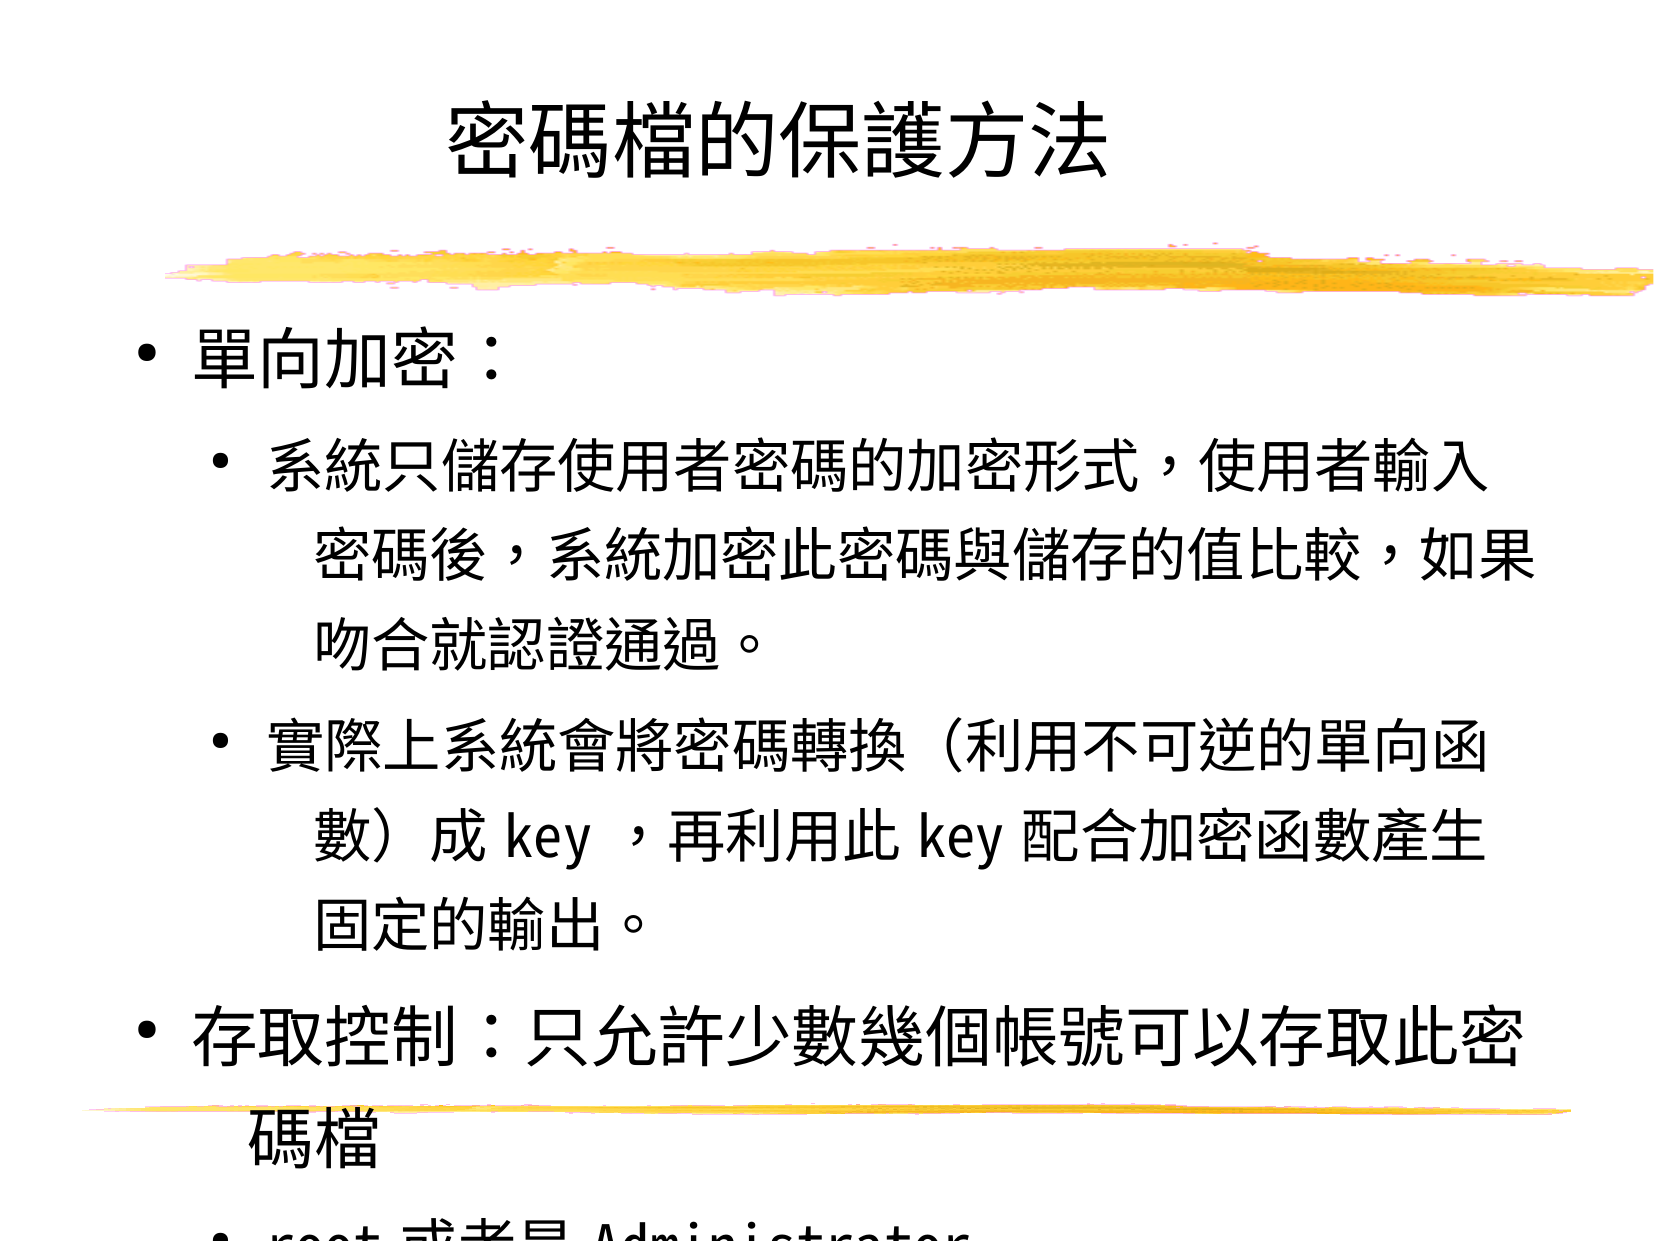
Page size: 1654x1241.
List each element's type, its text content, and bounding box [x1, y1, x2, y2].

picture [1541, 1102, 1571, 1117]
picture [165, 237, 1654, 308]
picture [82, 1102, 135, 1117]
title 密碼檔的保護方法 [76, 28, 1482, 235]
list 單向加密： 系統只儲存使用者密碼的加密形式，使用者輸入密碼後，系統加密此密碼與儲存的值比較，如果吻合就認證通過。 實際上系統會將密碼轉換（利用不可逆的單向函數）成key，再利用此key配合加密函數產生固定的輸出。 存取控制：只允許少數幾個帳號可以存取此密碼檔 root或者是Administrator 怎麼改密碼呢？（set user id） [135, 300, 1541, 1182]
